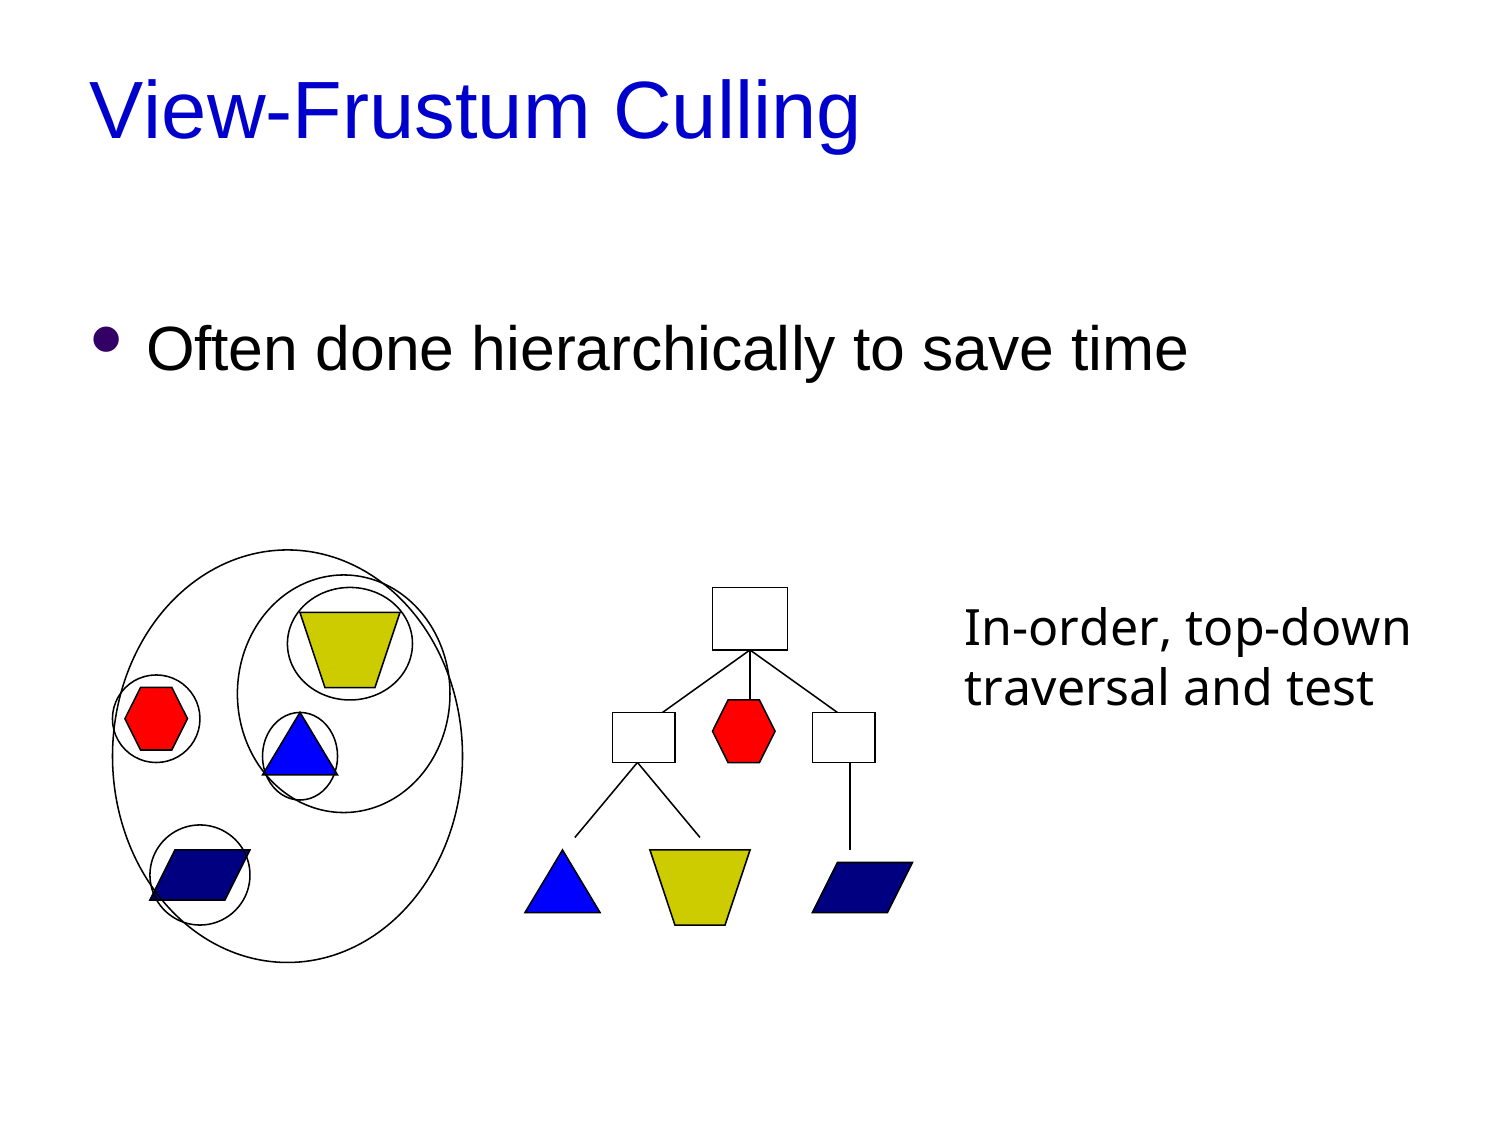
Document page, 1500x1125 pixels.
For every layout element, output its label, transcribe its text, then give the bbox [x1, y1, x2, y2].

text_box [155, 849, 246, 901]
text_box [300, 612, 400, 688]
text_box [649, 849, 751, 926]
text_box [266, 714, 334, 775]
text_box [124, 687, 188, 751]
text_box [812, 862, 913, 913]
text_box [155, 894, 161, 901]
title View-Frustum Culling [74, 20, 1313, 163]
list Often done hierarchically to save time [75, 299, 1351, 976]
text_box In-order, top-down traversal and test [949, 587, 1428, 723]
text_box [525, 849, 601, 913]
text_box [712, 699, 776, 763]
